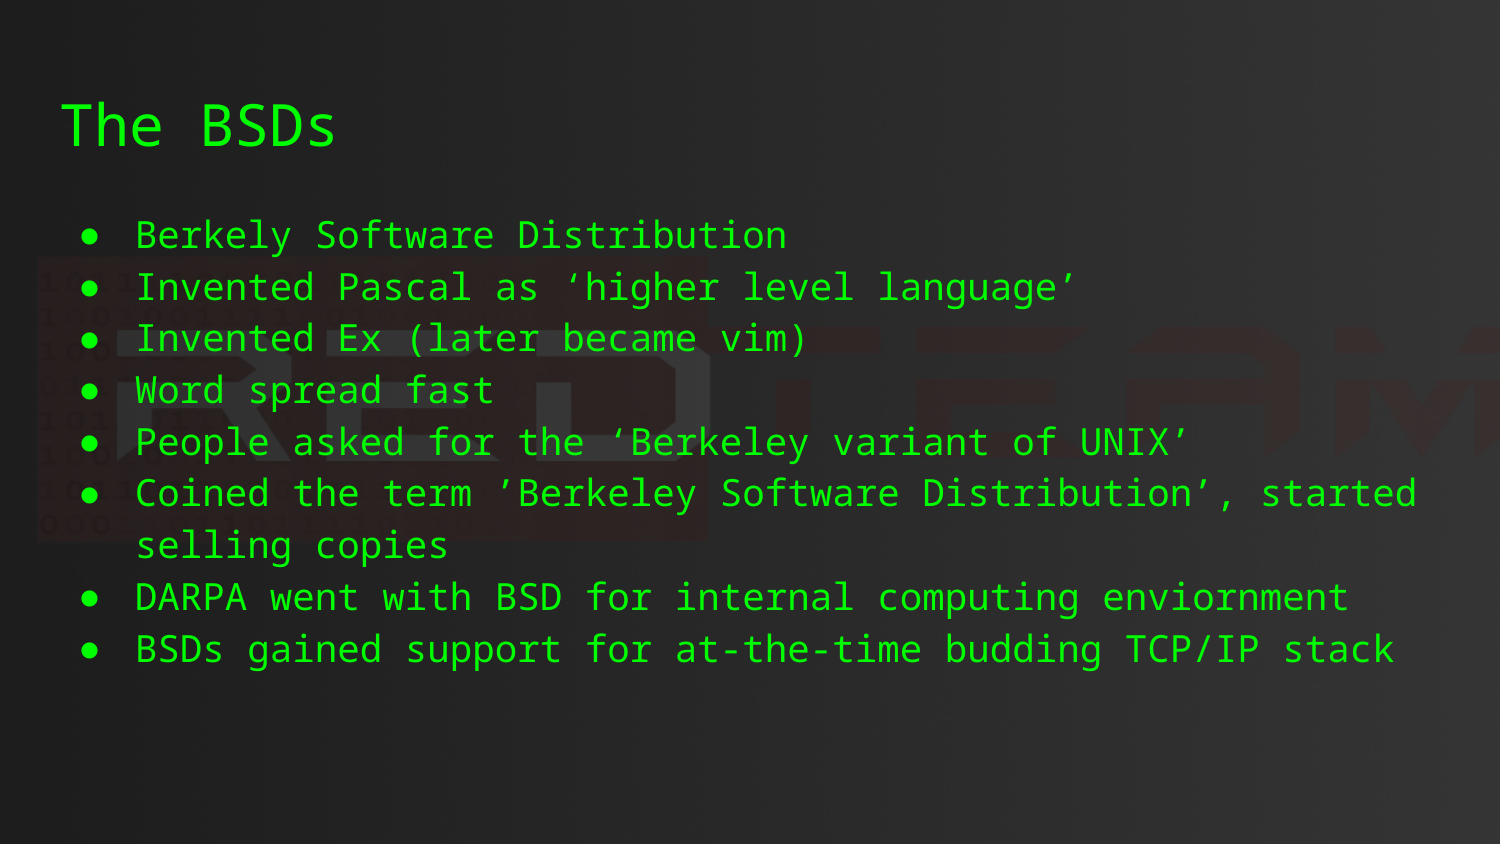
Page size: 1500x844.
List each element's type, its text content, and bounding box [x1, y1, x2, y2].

picture [0, 0, 1500, 844]
list Berkely Software Distribution Invented Pascal as ‘higher level language’ Invented Ex (later became vim) Word spread fast People asked for the ‘Berkeley variant of UNIX’ Coined the term ’Berkeley Software Distribution’, started selling copies DARPA went with BSD for internal computing enviornment BSDs gained support for at-the-time budding TCP/IP stack [44, 189, 1443, 750]
title The BSDs [44, 72, 1500, 167]
